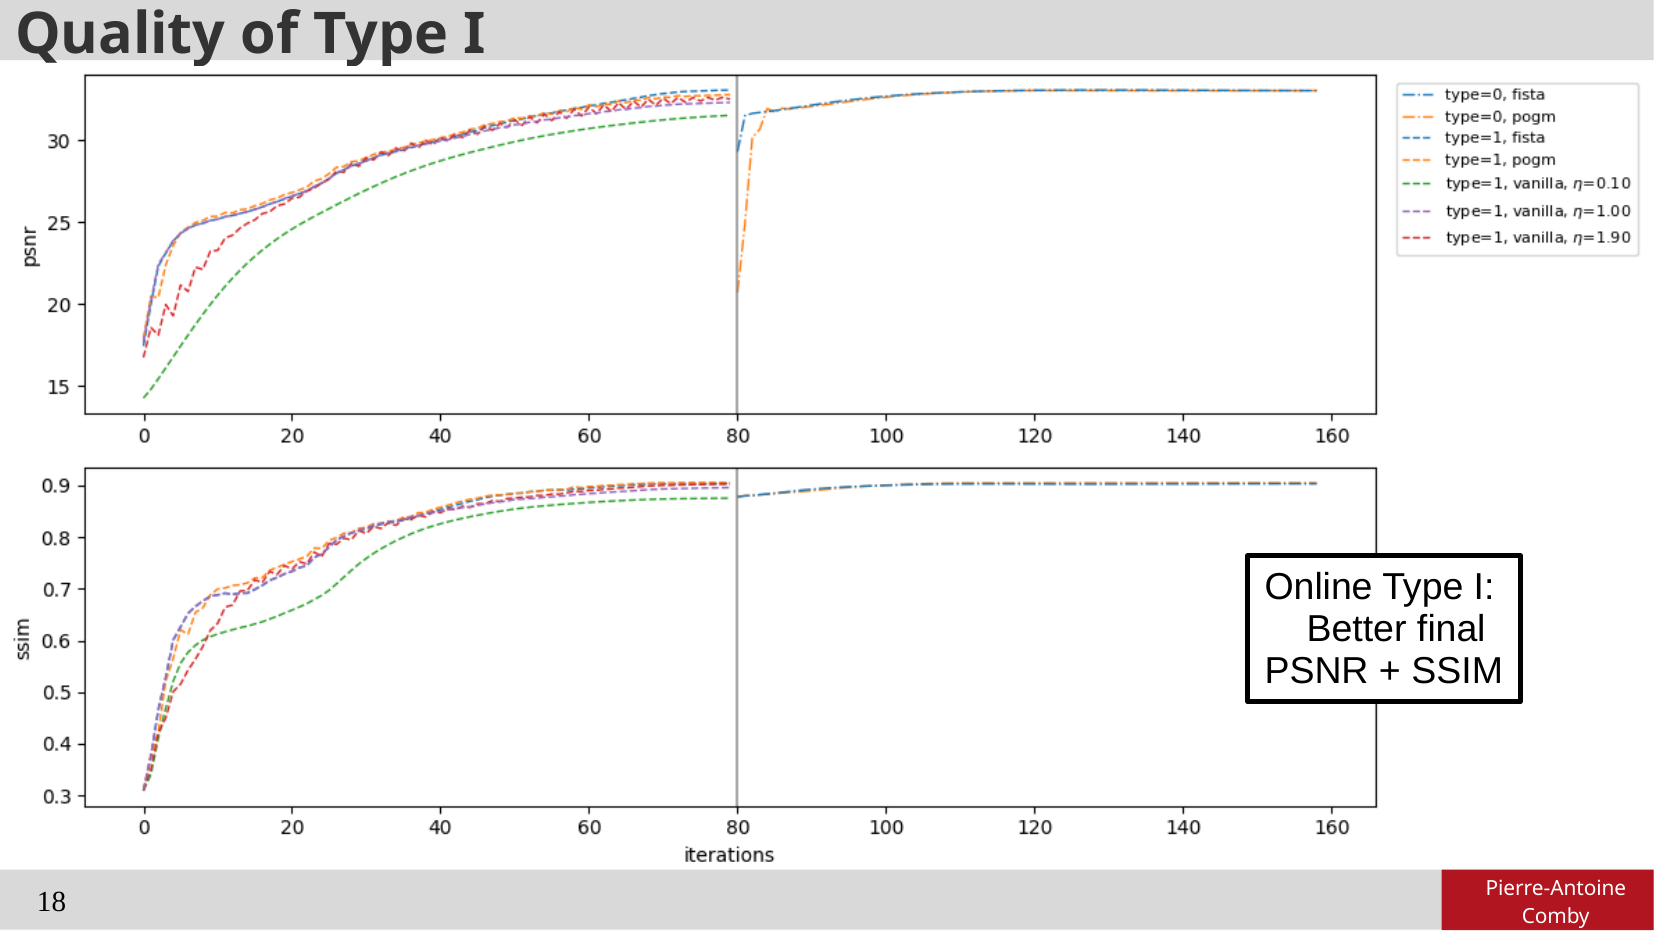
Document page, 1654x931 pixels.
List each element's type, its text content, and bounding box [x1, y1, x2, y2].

picture [9, 66, 1643, 864]
text_box Online Type I: Better final PSNR + SSIM [1247, 555, 1521, 702]
title Quality of Type I [15, 0, 1504, 66]
